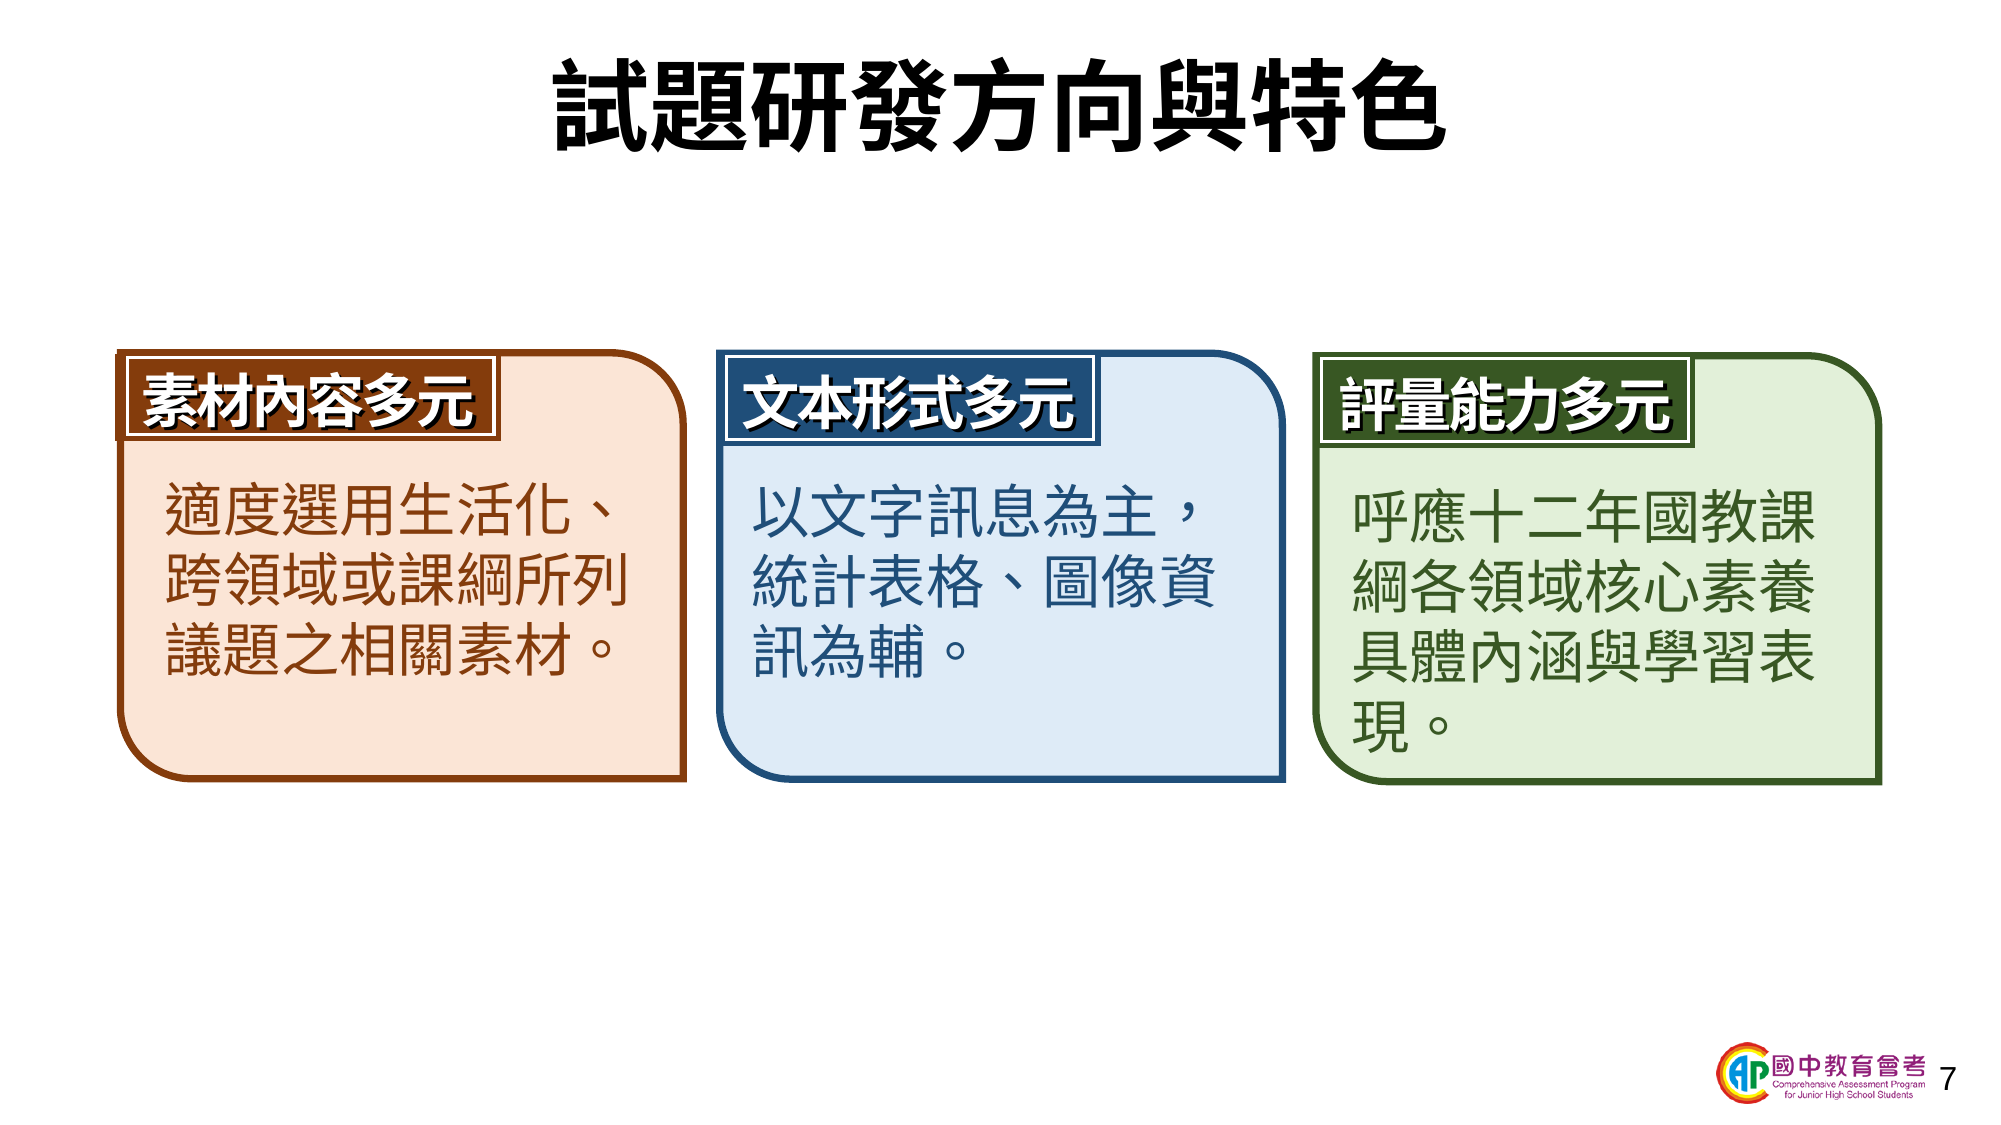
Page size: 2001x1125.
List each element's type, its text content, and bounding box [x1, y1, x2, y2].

text_box 適度選用生活化、跨領域或課綱所列議題之相關素材。 [151, 466, 651, 756]
text_box [719, 353, 1283, 780]
text_box 呼應十二年國教課綱各領域核心素養具體內涵與學習表現。 [1351, 473, 1847, 754]
text_box [120, 352, 684, 779]
text_box 素材內容多元 [117, 357, 498, 439]
text_box 以文字訊息為主，統計表格、圖像資訊為輔。 [752, 468, 1276, 755]
text_box [1315, 355, 1879, 782]
text_box 評量能力多元 [1323, 360, 1687, 440]
text_box [1923, 1047, 2000, 1108]
text_box 素材內容多元 [129, 359, 492, 433]
text_box 文本形式多元 [718, 358, 1099, 444]
title 試題研發方向與特色 [137, 2, 1863, 220]
text_box 評量能力多元 [1318, 360, 1693, 446]
text_box 文本形式多元 [728, 358, 1092, 438]
